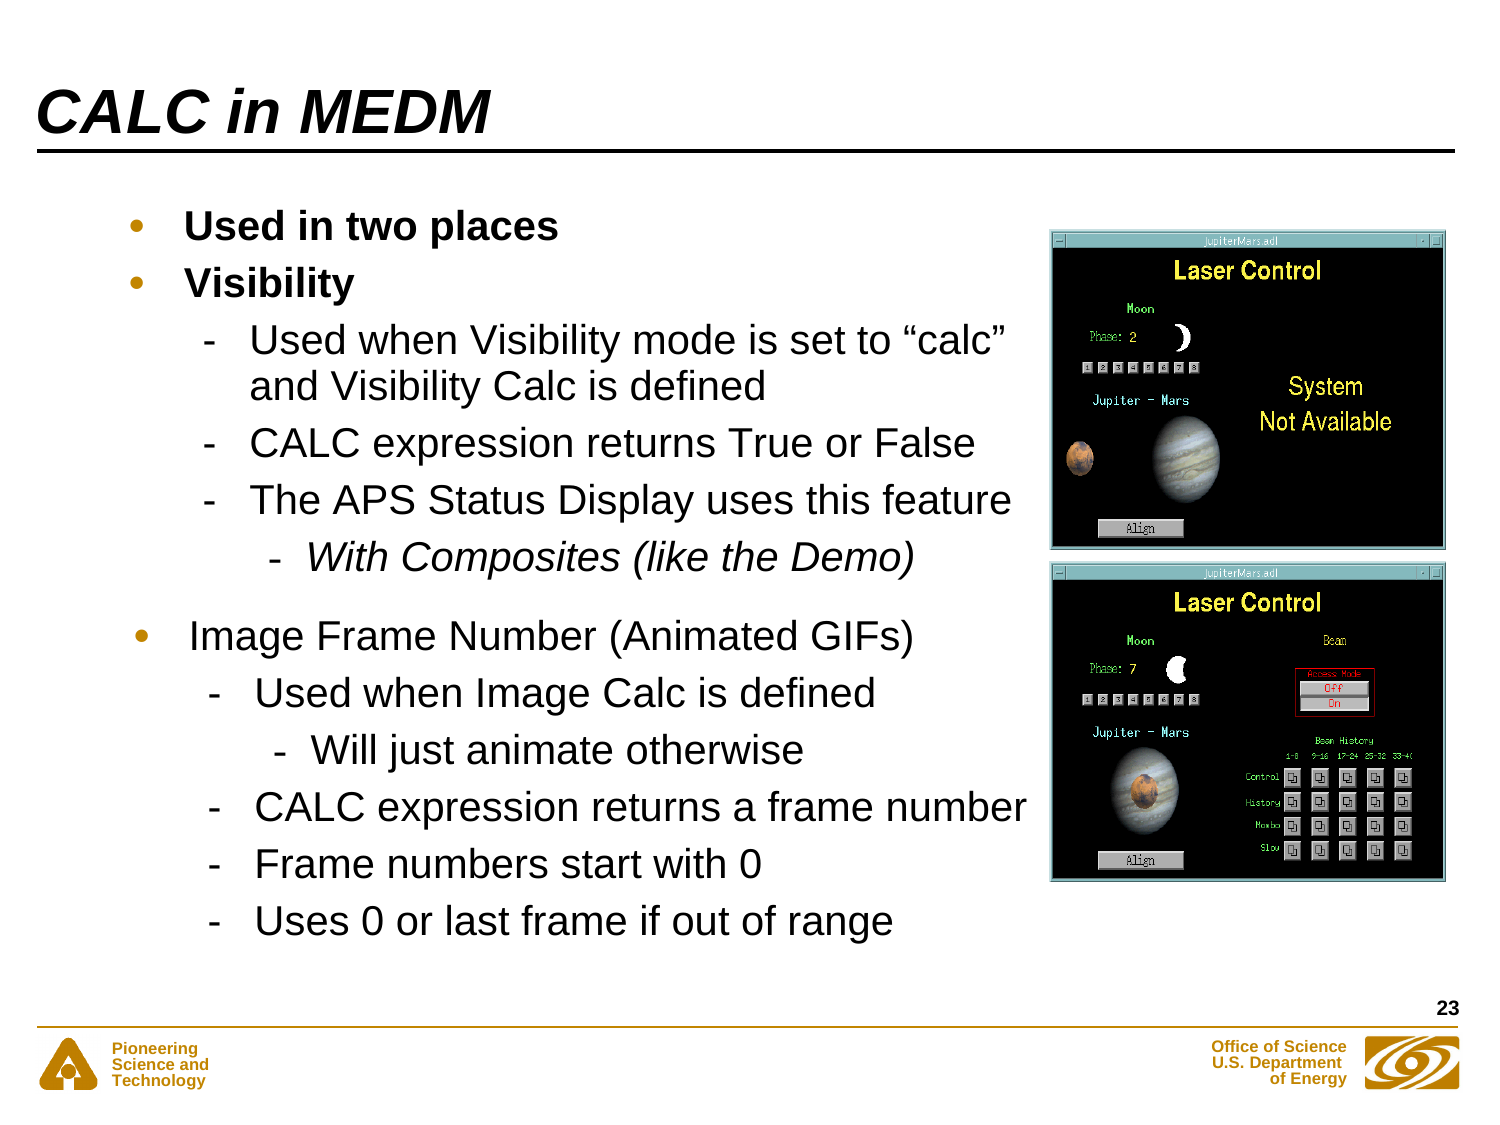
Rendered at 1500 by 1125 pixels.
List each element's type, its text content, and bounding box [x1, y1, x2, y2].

text_box Image Frame Number (Animated GIFs) Used when Image Calc is defined Will just animate otherwise CALC expression returns a frame number Frame numbers start with 0 Uses 0 or last frame if out of range [117, 605, 1055, 952]
picture [1049, 561, 1446, 882]
title CALC in MEDM [21, 75, 1459, 154]
picture [35, 1034, 101, 1094]
picture [1049, 229, 1446, 550]
list Used in two places Visibility Used when Visibility mode is set to “calc” and Visibility Calc is defined CALC expression returns True or False The APS Status Display uses this feature With Composites (like the Demo) [112, 195, 1092, 610]
picture [1362, 1032, 1463, 1093]
